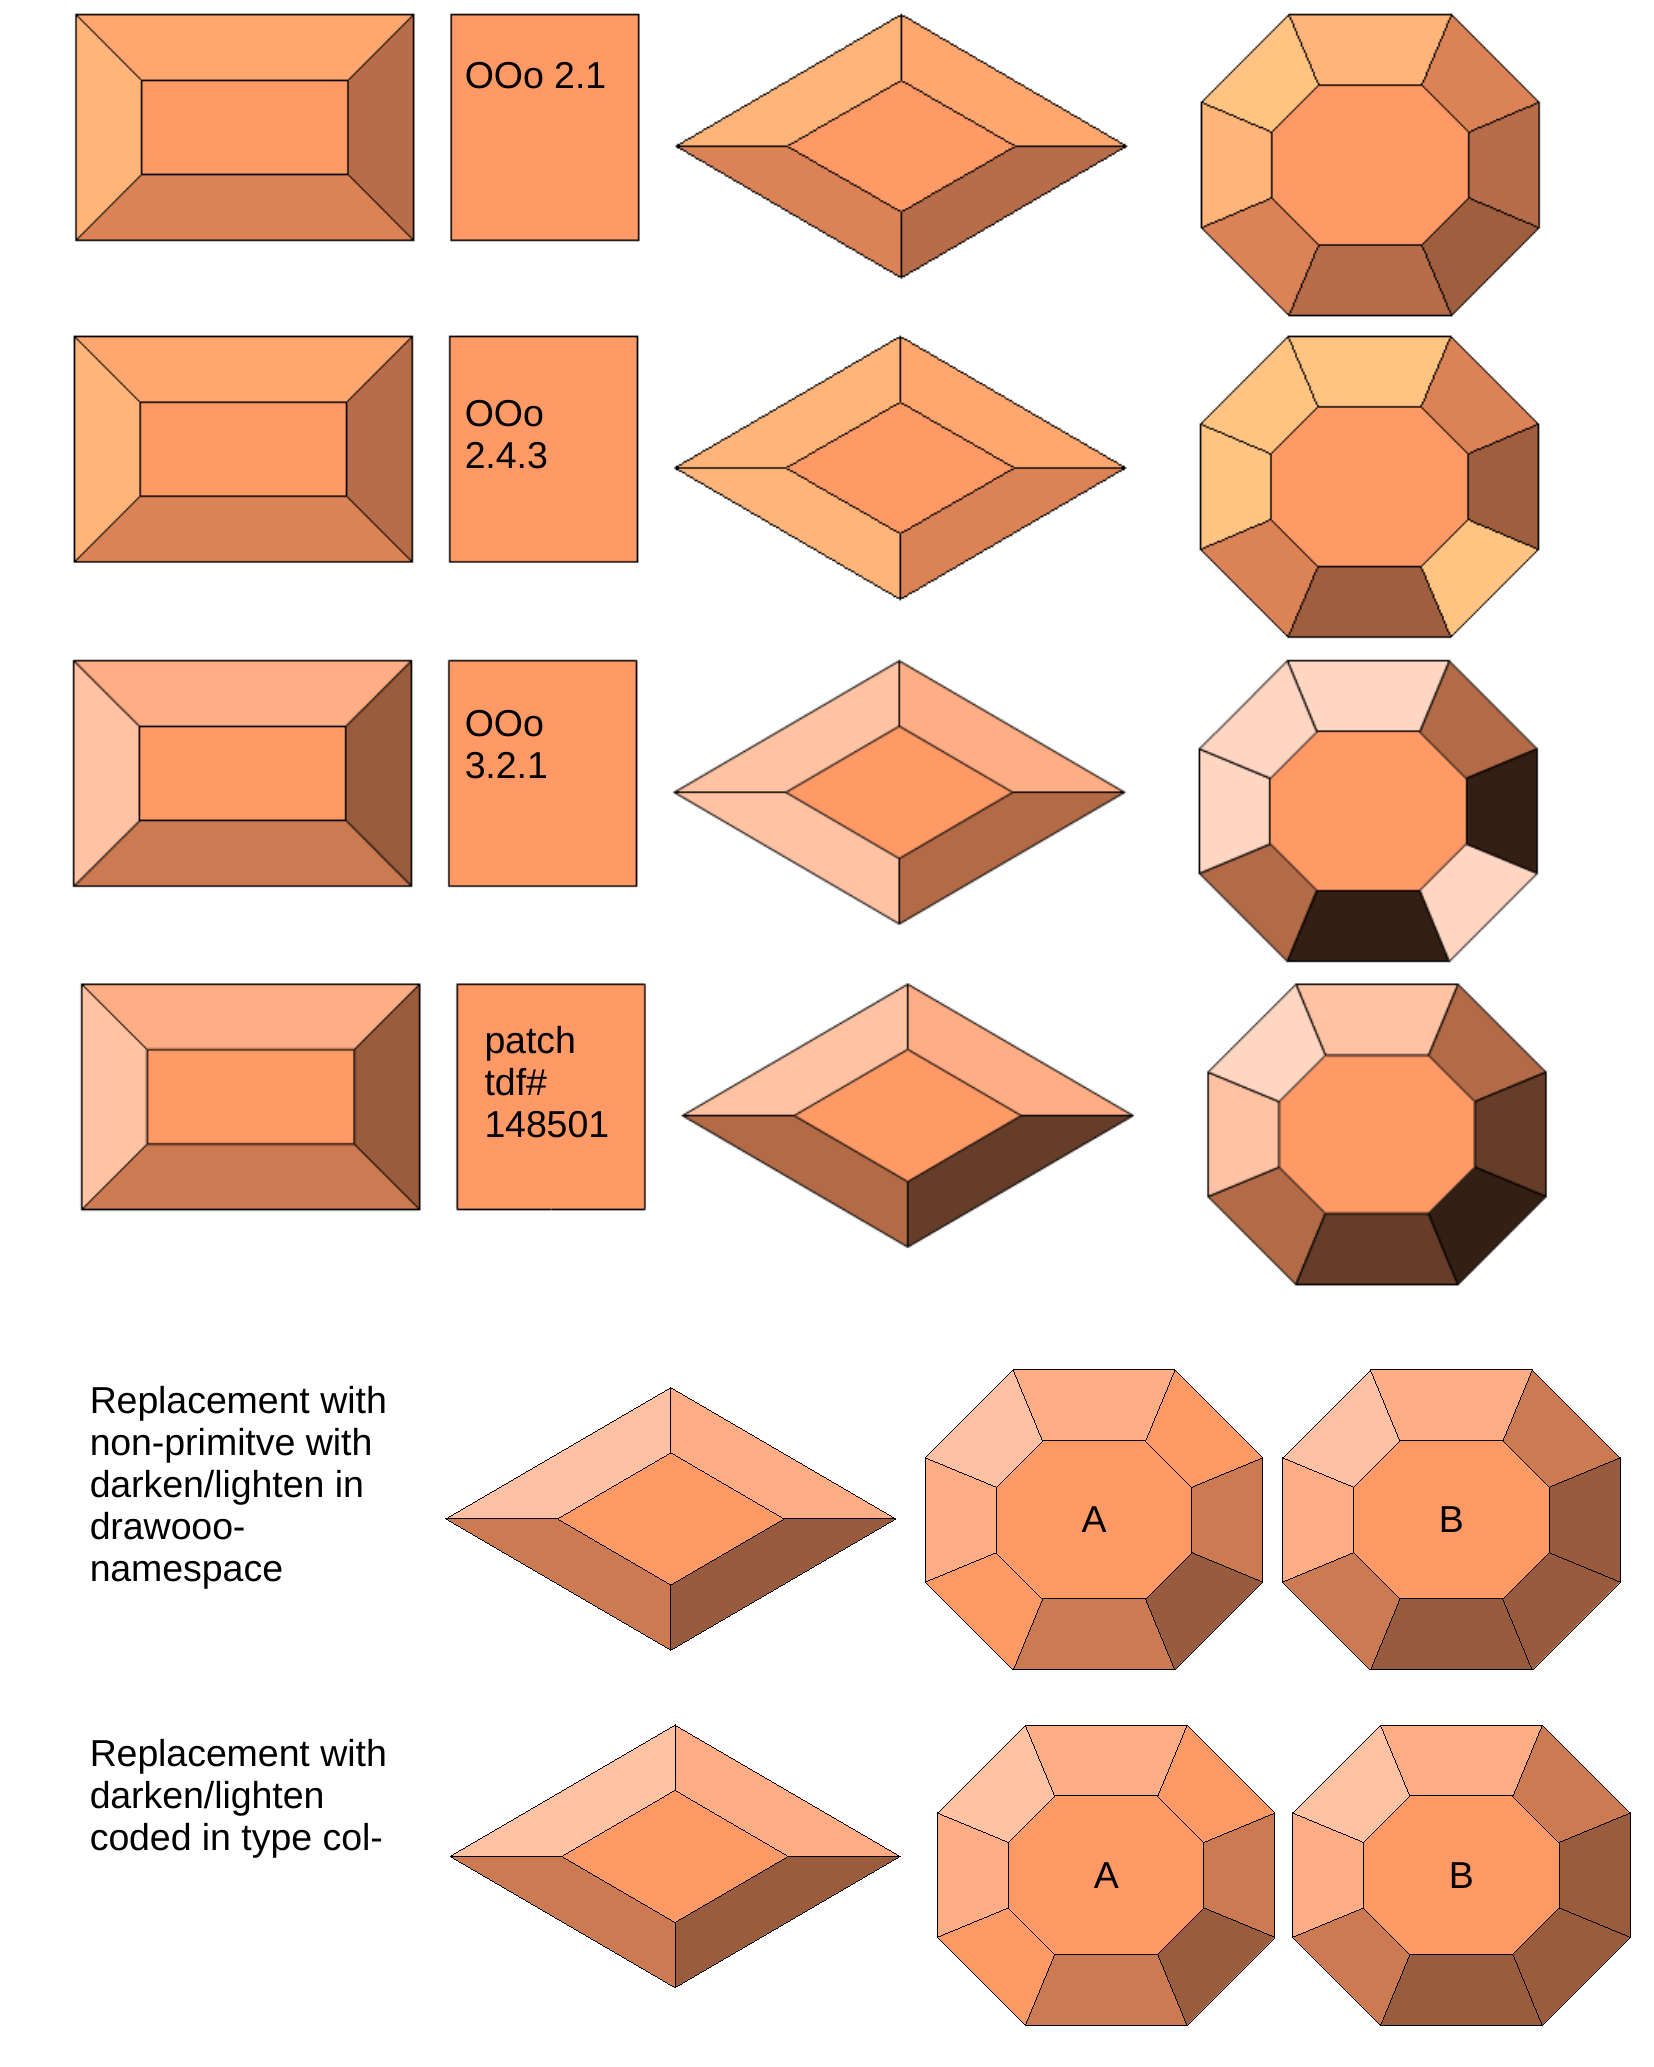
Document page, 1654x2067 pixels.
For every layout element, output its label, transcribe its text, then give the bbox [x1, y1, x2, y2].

text_box Replacement with non-primitve with darken/lighten in drawooo-namespace [75, 1371, 413, 1597]
text_box A [938, 1725, 1275, 2025]
text_box OOo 2.1 [450, 47, 638, 105]
text_box [451, 1791, 901, 1988]
picture [56, 0, 1558, 1295]
text_box Replacement with darken/lighten coded in type col- [75, 1725, 413, 1913]
text_box B [1364, 1796, 1559, 1954]
text_box OOo 2.4.3 [450, 384, 638, 484]
text_box B [1354, 1441, 1549, 1598]
text_box OOo 3.2.1 [450, 694, 638, 794]
text_box patch tdf# 148501 [469, 1012, 658, 1153]
text_box [446, 1454, 896, 1651]
text_box A [925, 1369, 1263, 1670]
